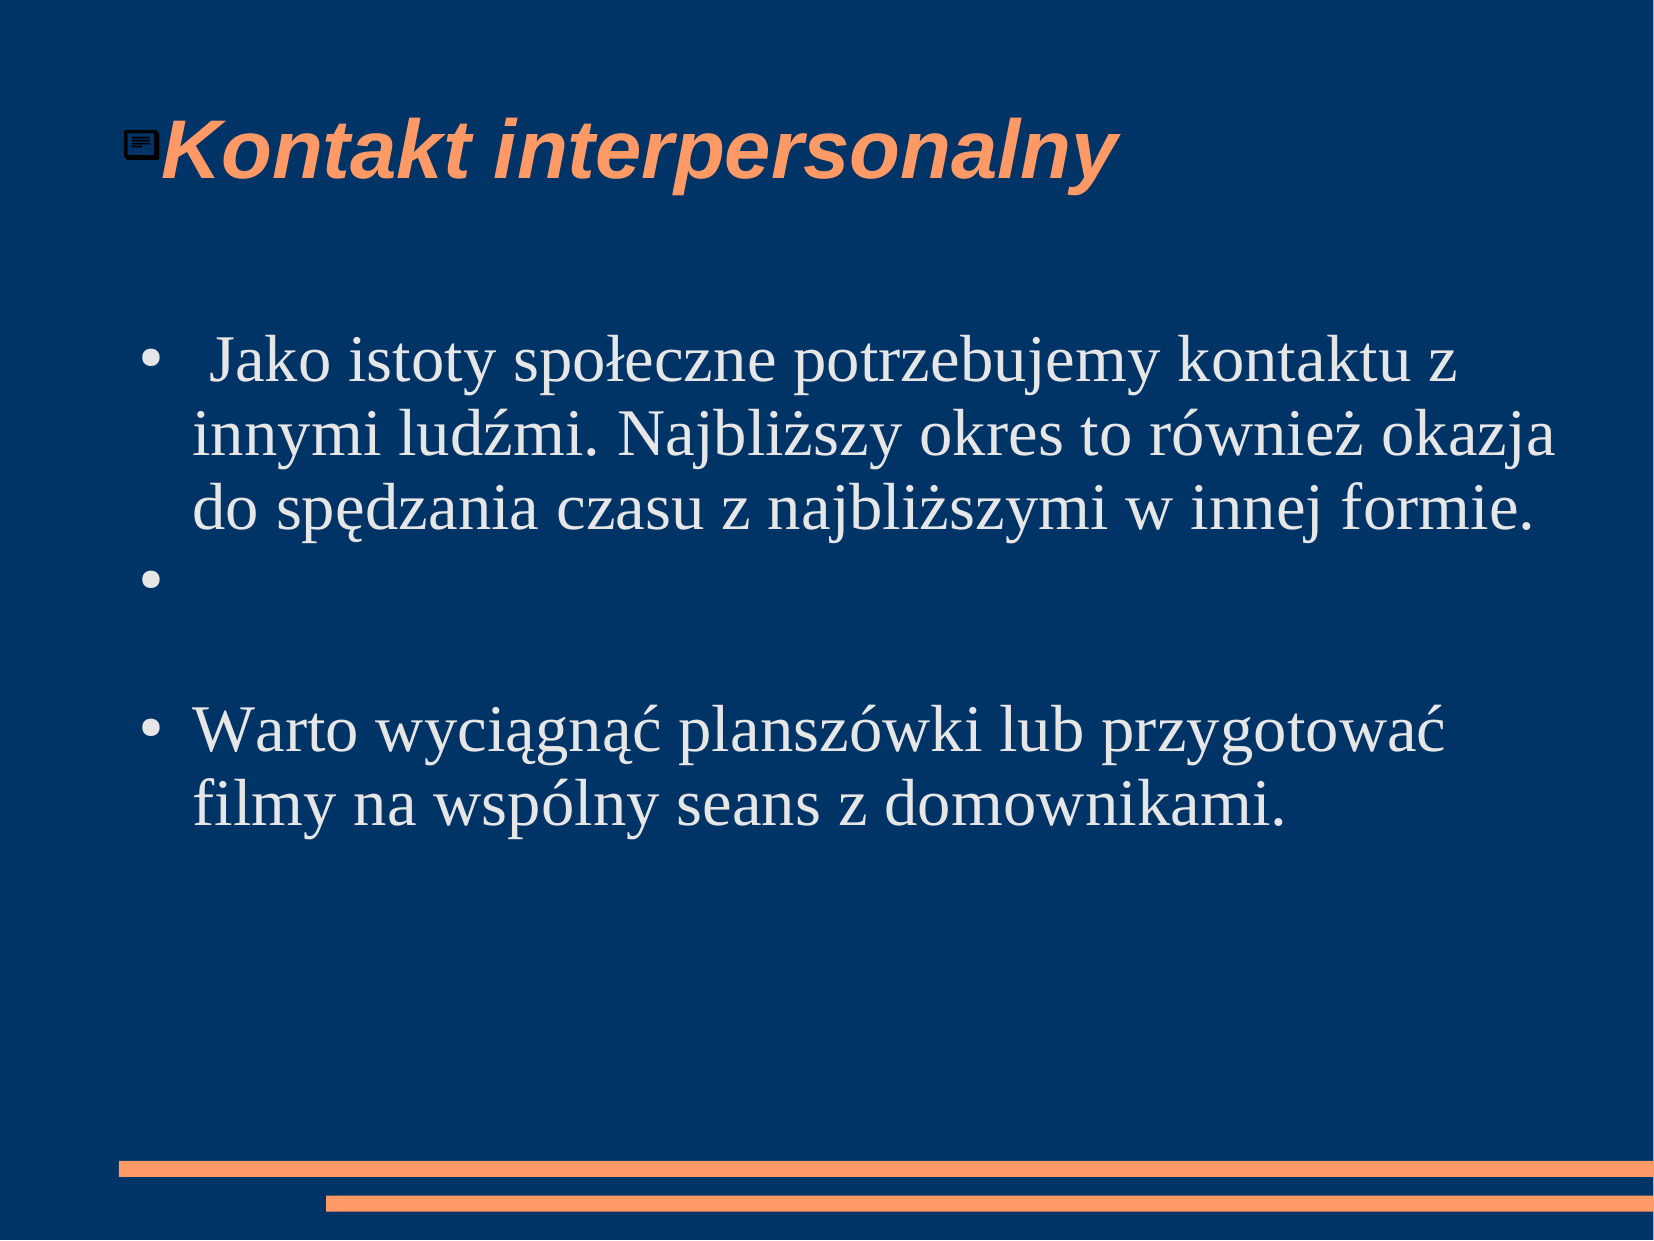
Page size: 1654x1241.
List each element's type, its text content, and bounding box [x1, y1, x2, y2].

title Kontakt interpersonalny [121, 46, 1534, 254]
list Jako istoty społeczne potrzebujemy kontaktu z innymi ludźmi. Najbliższy okres to również okazja do spędzania czasu z najbliższymi w innej formie. Warto wyciągnąć planszówki lub przygotować filmy na wspólny seans z domownikami. [121, 322, 1561, 1132]
